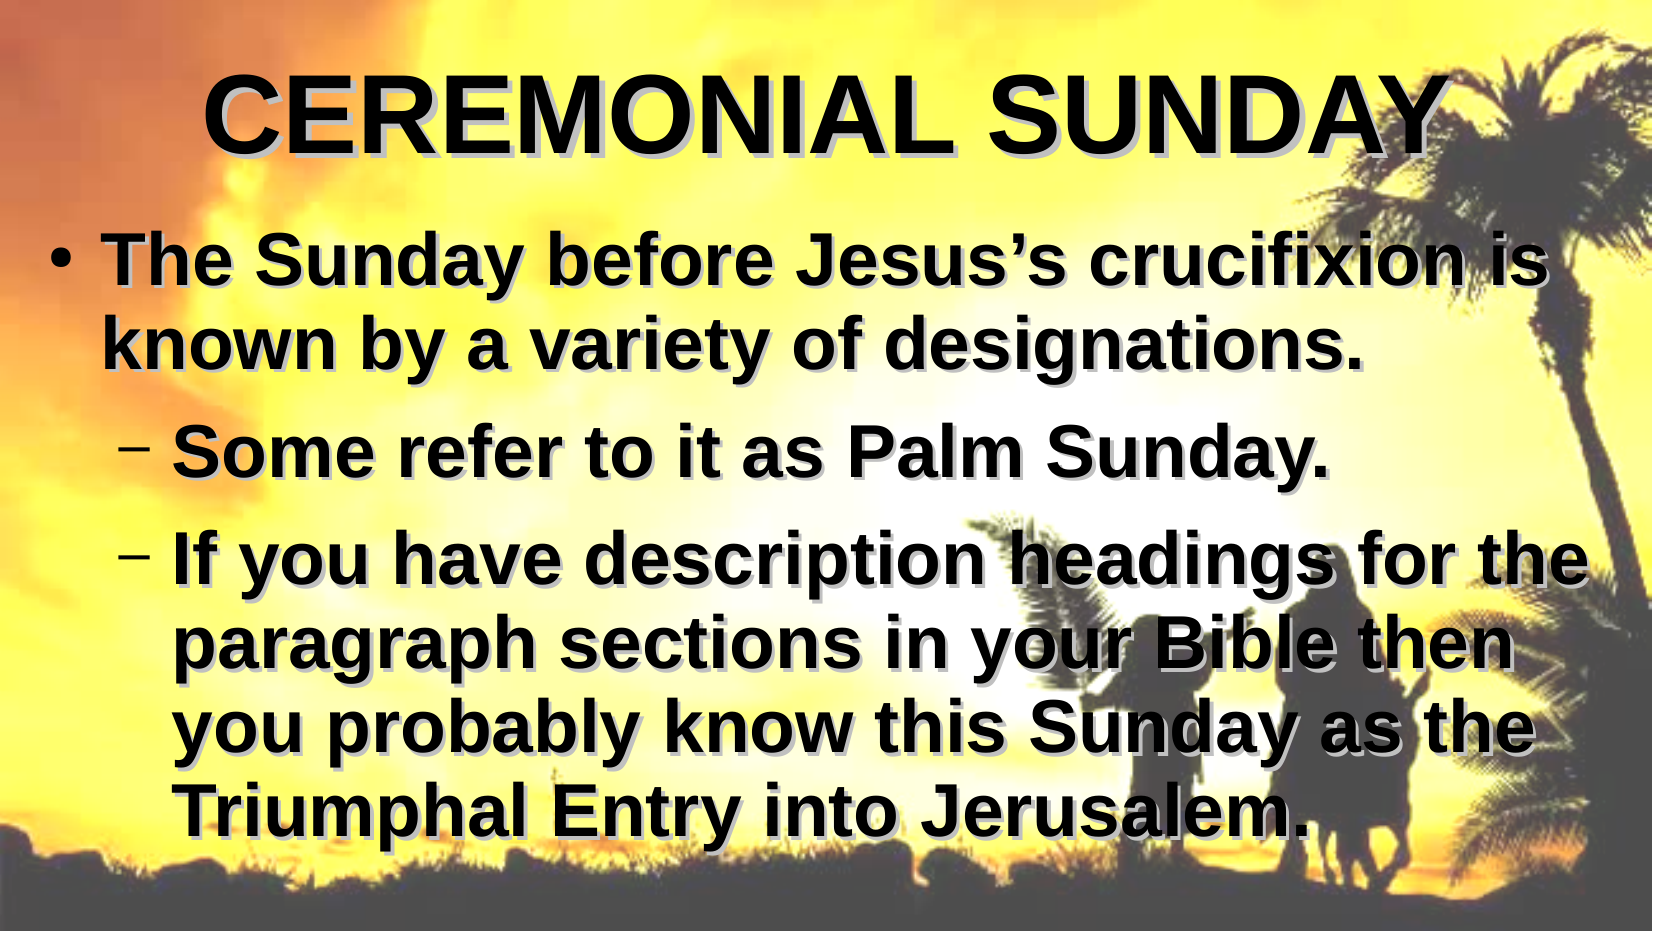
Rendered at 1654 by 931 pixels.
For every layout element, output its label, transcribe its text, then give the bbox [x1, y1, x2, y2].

title CEREMONIAL SUNDAY [82, 37, 1571, 193]
picture [0, 0, 1652, 931]
list The Sunday before Jesus’s crucifixion is known by a variety of designations. Some refer to it as Palm Sunday. If you have description headings for the paragraph sections in your Bible then you probably know this Sunday as the Triumphal Entry into Jerusalem. [30, 217, 1636, 856]
